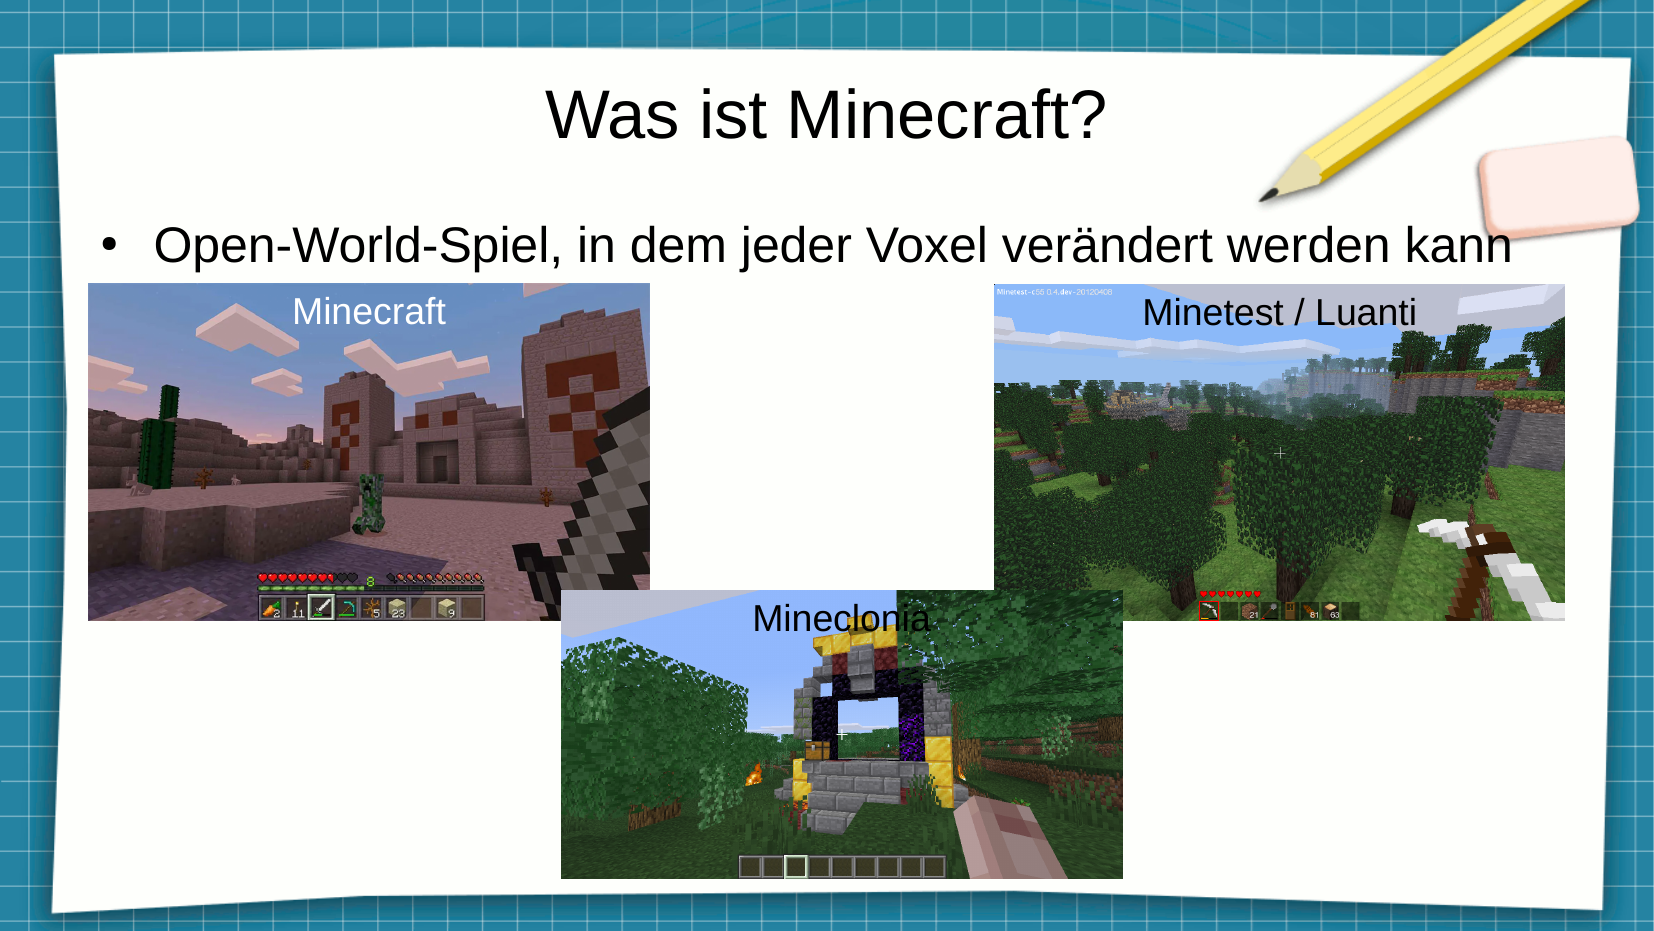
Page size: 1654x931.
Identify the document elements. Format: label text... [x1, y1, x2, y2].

title Was ist Minecraft? [82, 37, 1571, 193]
picture [0, 0, 1654, 931]
list Open-World-Spiel, in dem jeder Voxel verändert werden kann [82, 217, 1571, 758]
